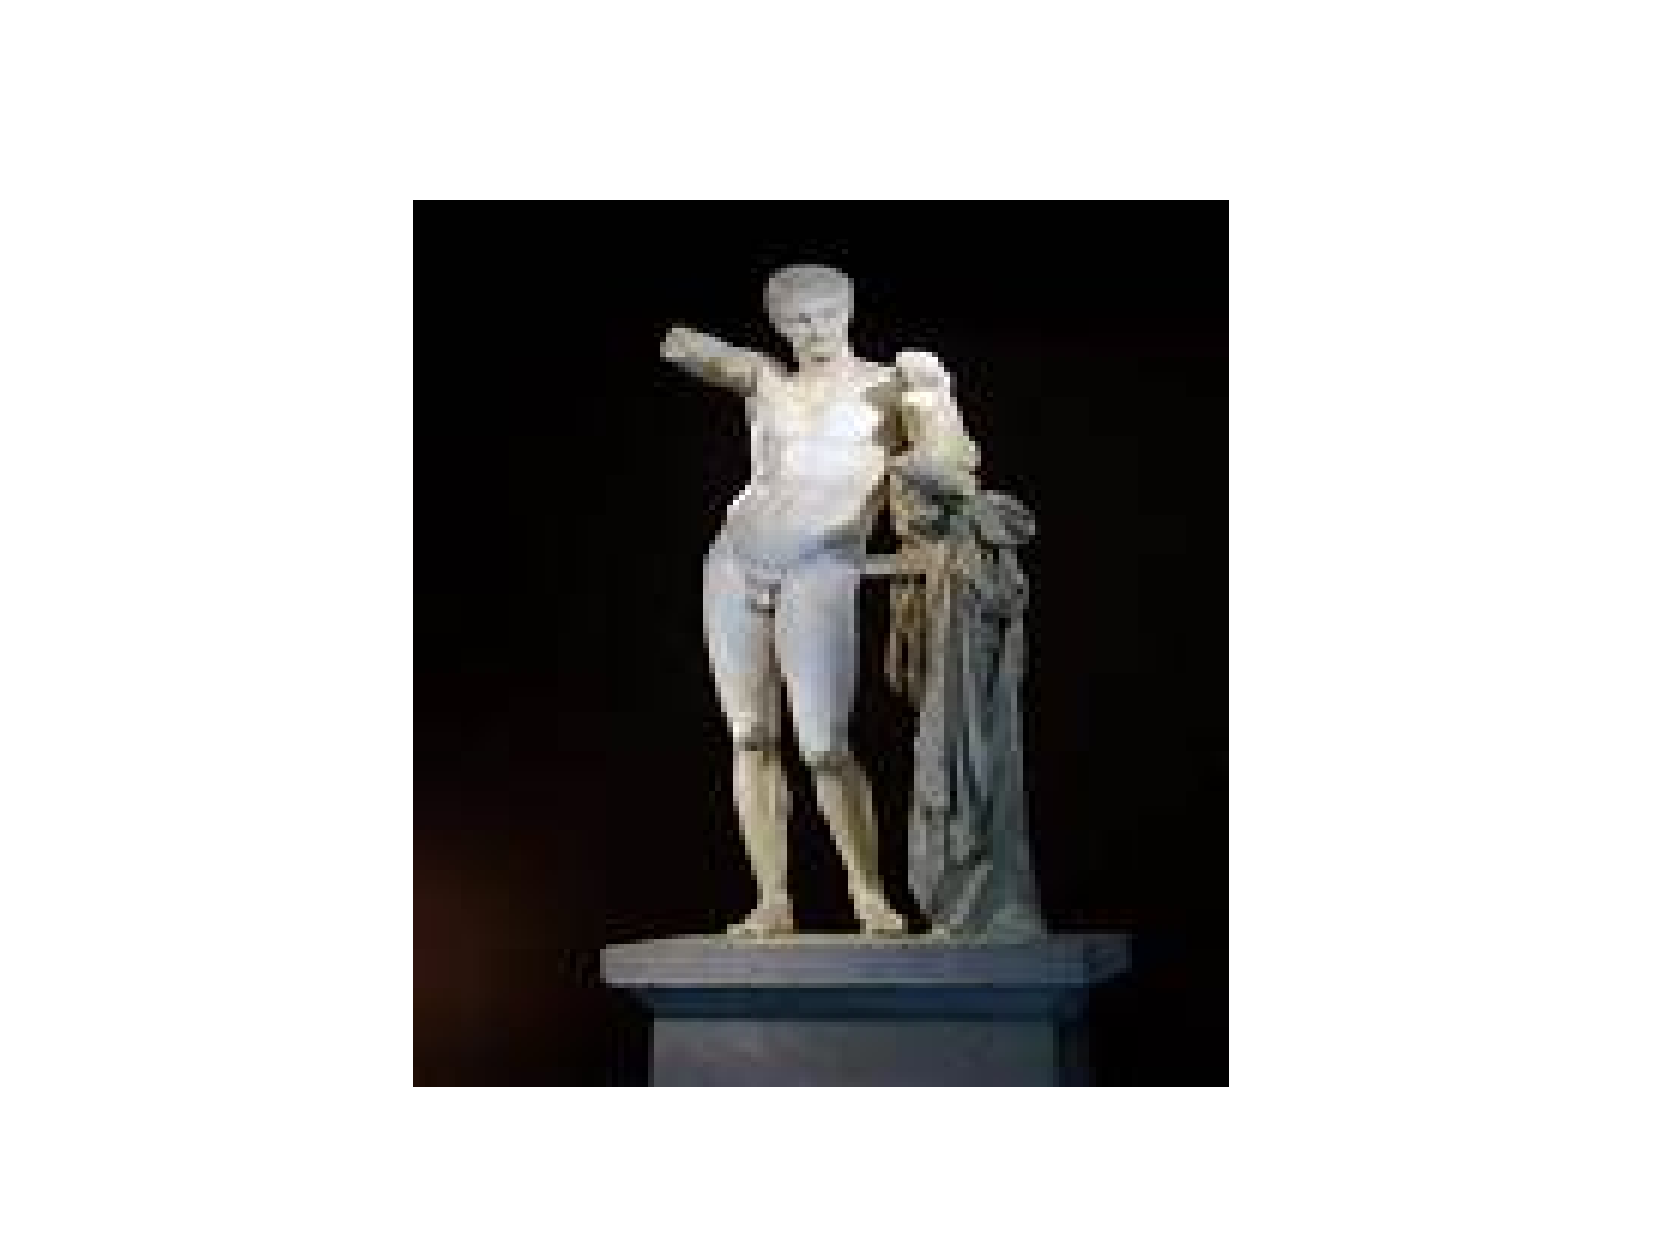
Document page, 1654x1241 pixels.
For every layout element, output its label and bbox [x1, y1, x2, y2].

picture [413, 200, 1229, 1087]
